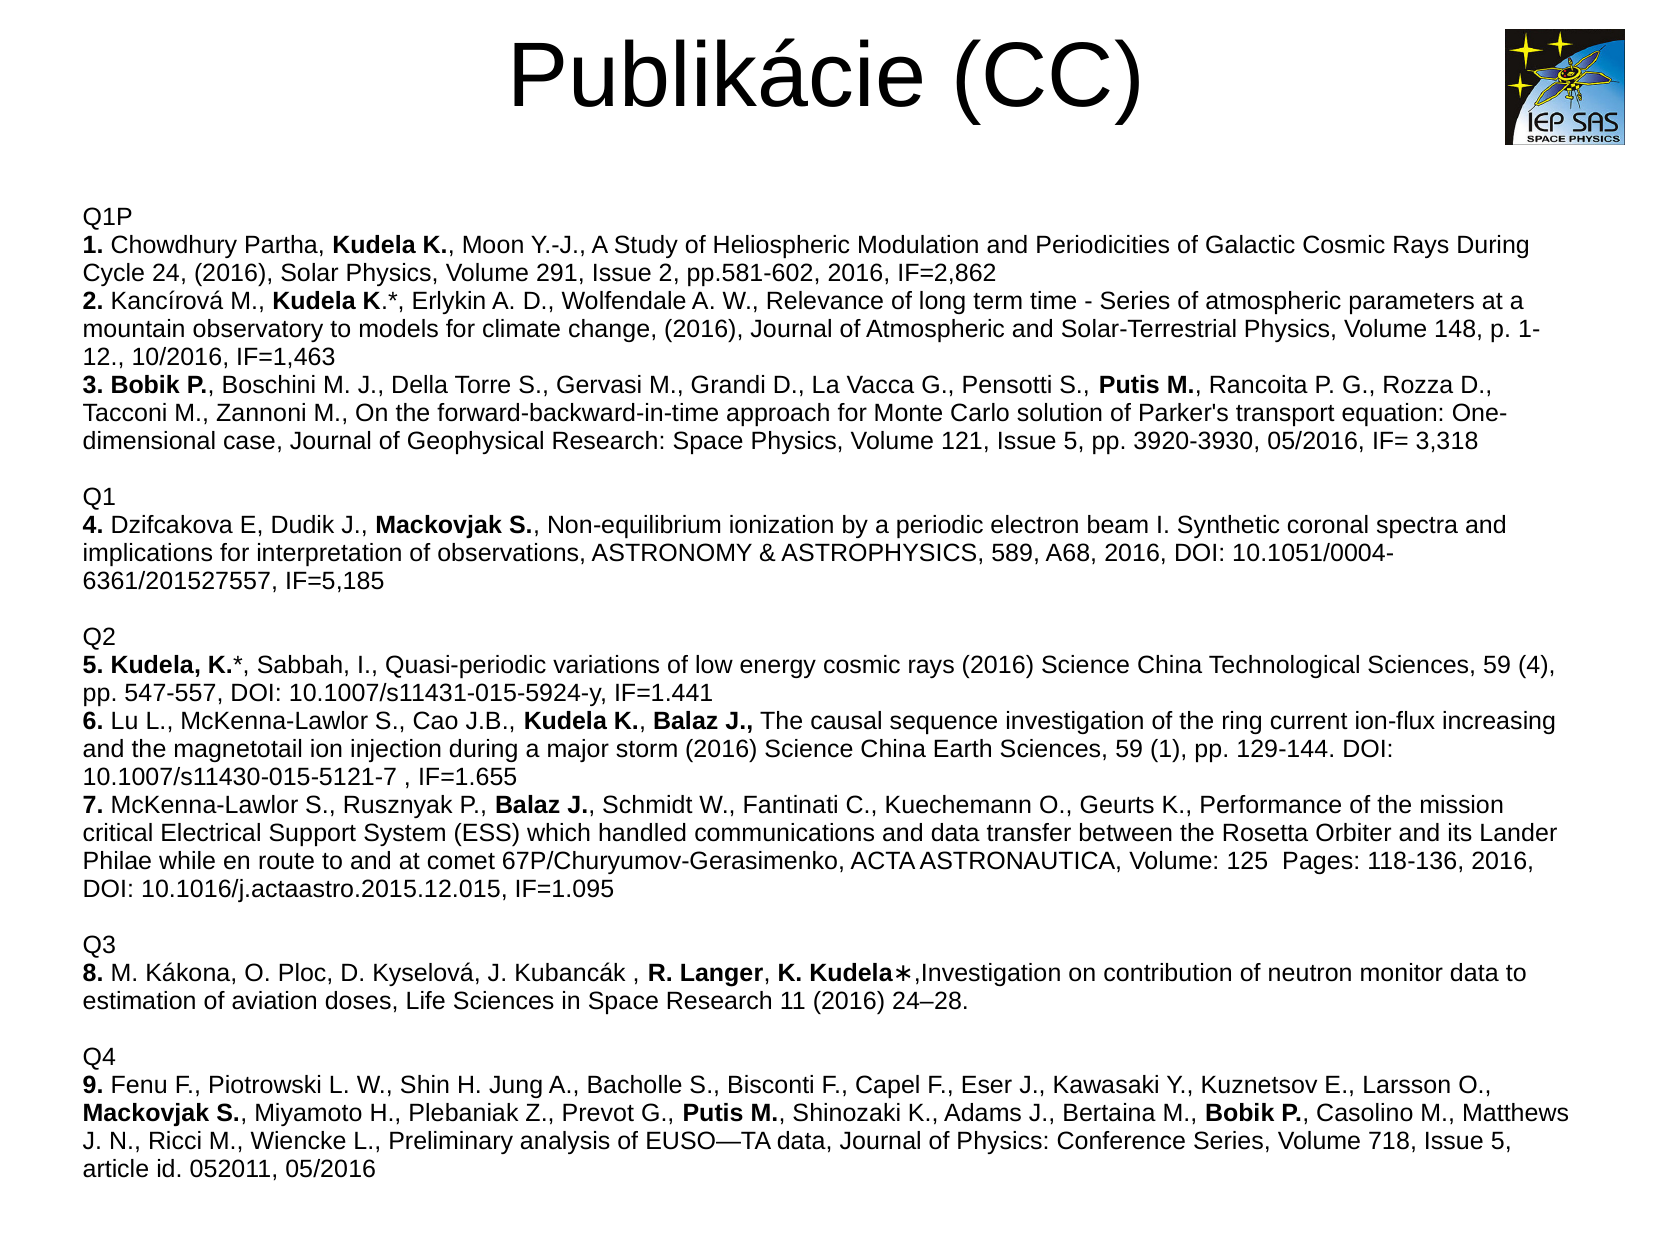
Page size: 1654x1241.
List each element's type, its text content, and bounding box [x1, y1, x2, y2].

subtitle Q1P 1. Chowdhury Partha, Kudela K., Moon Y.-J., A Study of Heliospheric Modulation and Periodicities of Galactic Cosmic Rays During Cycle 24, (2016), Solar Physics, Volume 291, Issue 2, pp.581-602, 2016, IF=2,862 2. Kancírová M., Kudela K.*, Erlykin A. D., Wolfendale A. W., Relevance of long term time - Series of atmospheric parameters at a mountain observatory to models for climate change, (2016), Journal of Atmospheric and Solar-Terrestrial Physics, Volume 148, p. 1-12., 10/2016, IF=1,463 3. Bobik P., Boschini M. J., Della Torre S., Gervasi M., Grandi D., La Vacca G., Pensotti S., Putis M., Rancoita P. G., Rozza D., Tacconi M., Zannoni M., On the forward-backward-in-time approach for Monte Carlo solution of Parker's transport equation: One-dimensional case, Journal of Geophysical Research: Space Physics, Volume 121, Issue 5, pp. 3920-3930, 05/2016, IF= 3,318 Q1 4. Dzifcakova E, Dudik J., Mackovjak S., Non-equilibrium ionization by a periodic electron beam I. Synthetic coronal spectra and implications for interpretation of observations, ASTRONOMY & ASTROPHYSICS, 589, A68, 2016, DOI: 10.1051/0004-6361/201527557, IF=5,185 Q2 5. Kudela, K.*, Sabbah, I., Quasi-periodic variations of low energy cosmic rays (2016) Science China Technological Sciences, 59 (4), pp. 547-557, DOI: 10.1007/s11431-015-5924-y, IF=1.441 6. Lu L., McKenna-Lawlor S., Cao J.B., Kudela K., Balaz J., The causal sequence investigation of the ring current ion-flux increasing and the magnetotail ion injection during a major storm (2016) Science China Earth Sciences, 59 (1), pp. 129-144. DOI: 10.1007/s11430-015-5121-7 , IF=1.655 7. McKenna-Lawlor S., Rusznyak P., Balaz J., Schmidt W., Fantinati C., Kuechemann O., Geurts K., Performance of the mission critical Electrical Support System (ESS) which handled communications and data transfer between the Rosetta Orbiter and its Lander Philae while en route to and at comet 67P/Churyumov-Gerasimenko, ACTA ASTRONAUTICA, Volume: 125 Pages: 118-136, 2016, DOI: 10.1016/j.actaastro.2015.12.015, IF=1.095 Q3 8. M. Kákona, O. Ploc, D. Kyselová, J. Kubancák , R. Langer, K. Kudela∗,Investigation on contribution of neutron monitor data to estimation of aviation doses, Life Sciences in Space Research 11 (2016) 24–28. Q4 9. Fenu F., Piotrowski L. W., Shin H. Jung A., Bacholle S., Bisconti F., Capel F., Eser J., Kawasaki Y., Kuznetsov E., Larsson O., Mackovjak S., Miyamoto H., Plebaniak Z., Prevot G., Putis M., Shinozaki K., Adams J., Bertaina M., Bobik P., Casolino M., Matthews J. N., Ricci M., Wiencke L., Preliminary analysis of EUSO—TA data, Journal of Physics: Conference Series, Volume 718, Issue 5, article id. 052011, 05/2016 [82, 160, 1571, 1225]
title Publikácie (CC) [82, 23, 1571, 127]
picture [1505, 29, 1625, 145]
